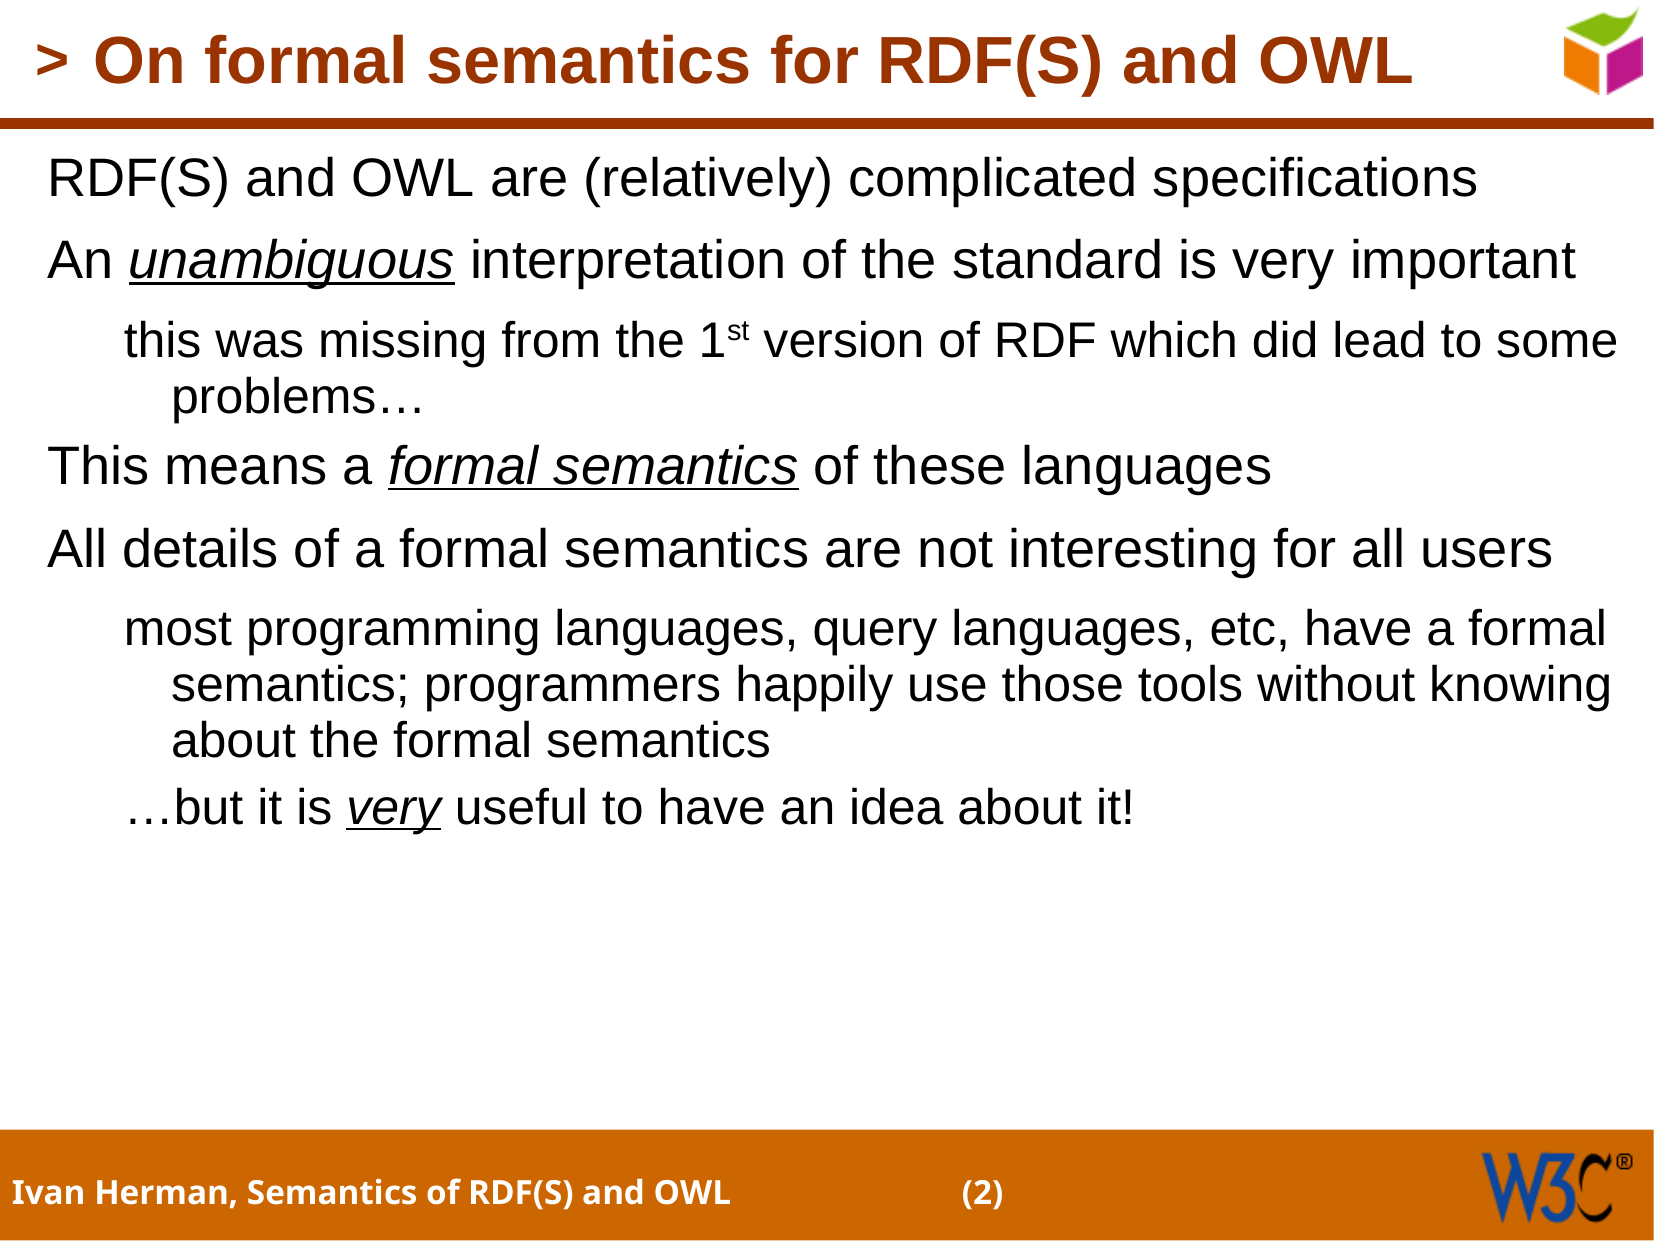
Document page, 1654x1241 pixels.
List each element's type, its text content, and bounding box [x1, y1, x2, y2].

title On formal semantics for RDF(S) and OWL [93, 0, 1493, 119]
list RDF(S) and OWL are (relatively) complicated specifications An unambiguous interpretation of the standard is very important this was missing from the 1st version of RDF which did lead to some problems… This means a formal semantics of these languages All details of a formal semantics are not interesting for all users most programming languages, query languages, etc, have a formal semantics; programmers happily use those tools without knowing about the formal semantics …but it is very useful to have an idea about it! [29, 147, 1624, 1134]
picture [1564, 5, 1643, 95]
picture [1477, 1149, 1639, 1228]
